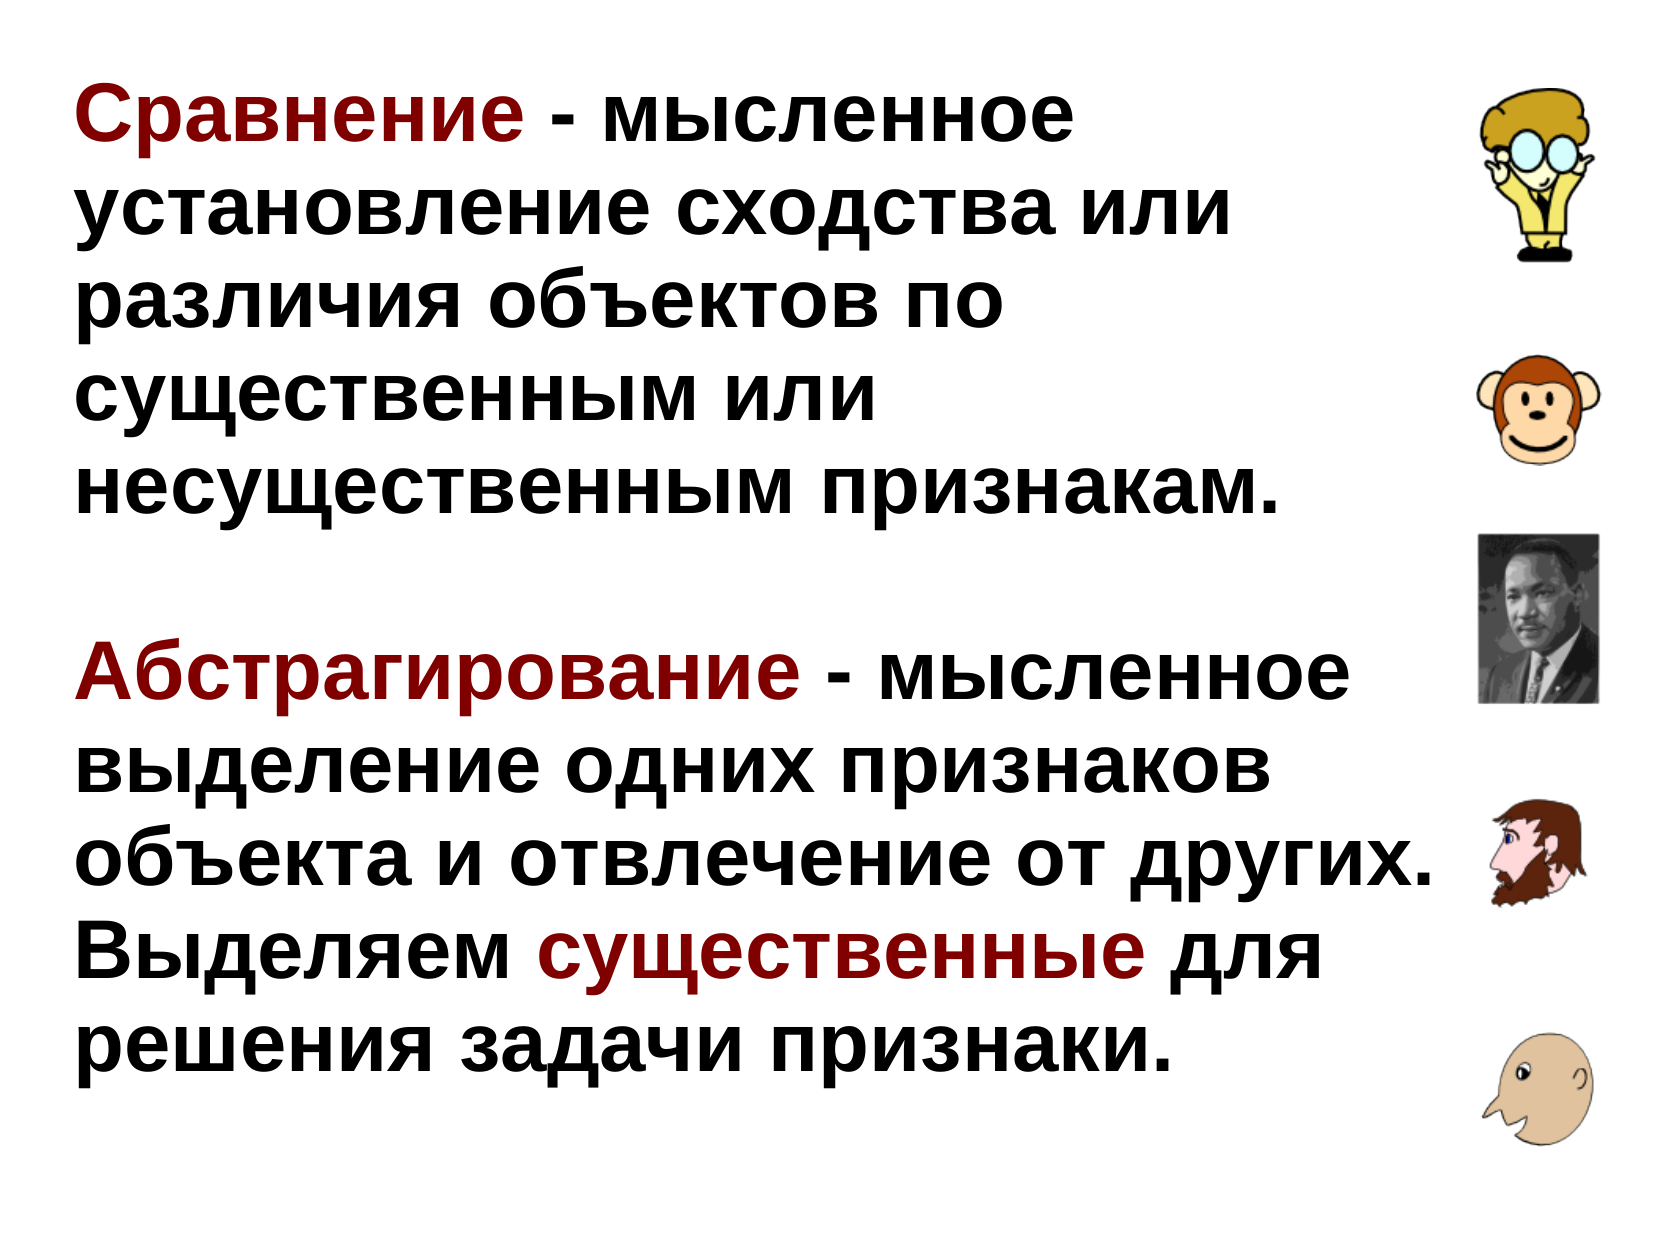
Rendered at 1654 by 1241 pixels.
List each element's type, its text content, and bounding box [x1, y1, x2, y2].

picture [1476, 532, 1602, 709]
picture [1476, 354, 1602, 466]
picture [1476, 1026, 1602, 1152]
text_box Сравнение - мысленное установление сходства или различия объектов по существенным или несущественным признакам. Абстрагирование - мысленное выделение одних признаков объекта и отвлечение от других. Выделяем существенные для решения задачи признаки. [59, 59, 1595, 1241]
picture [1476, 790, 1602, 916]
picture [1476, 88, 1602, 266]
